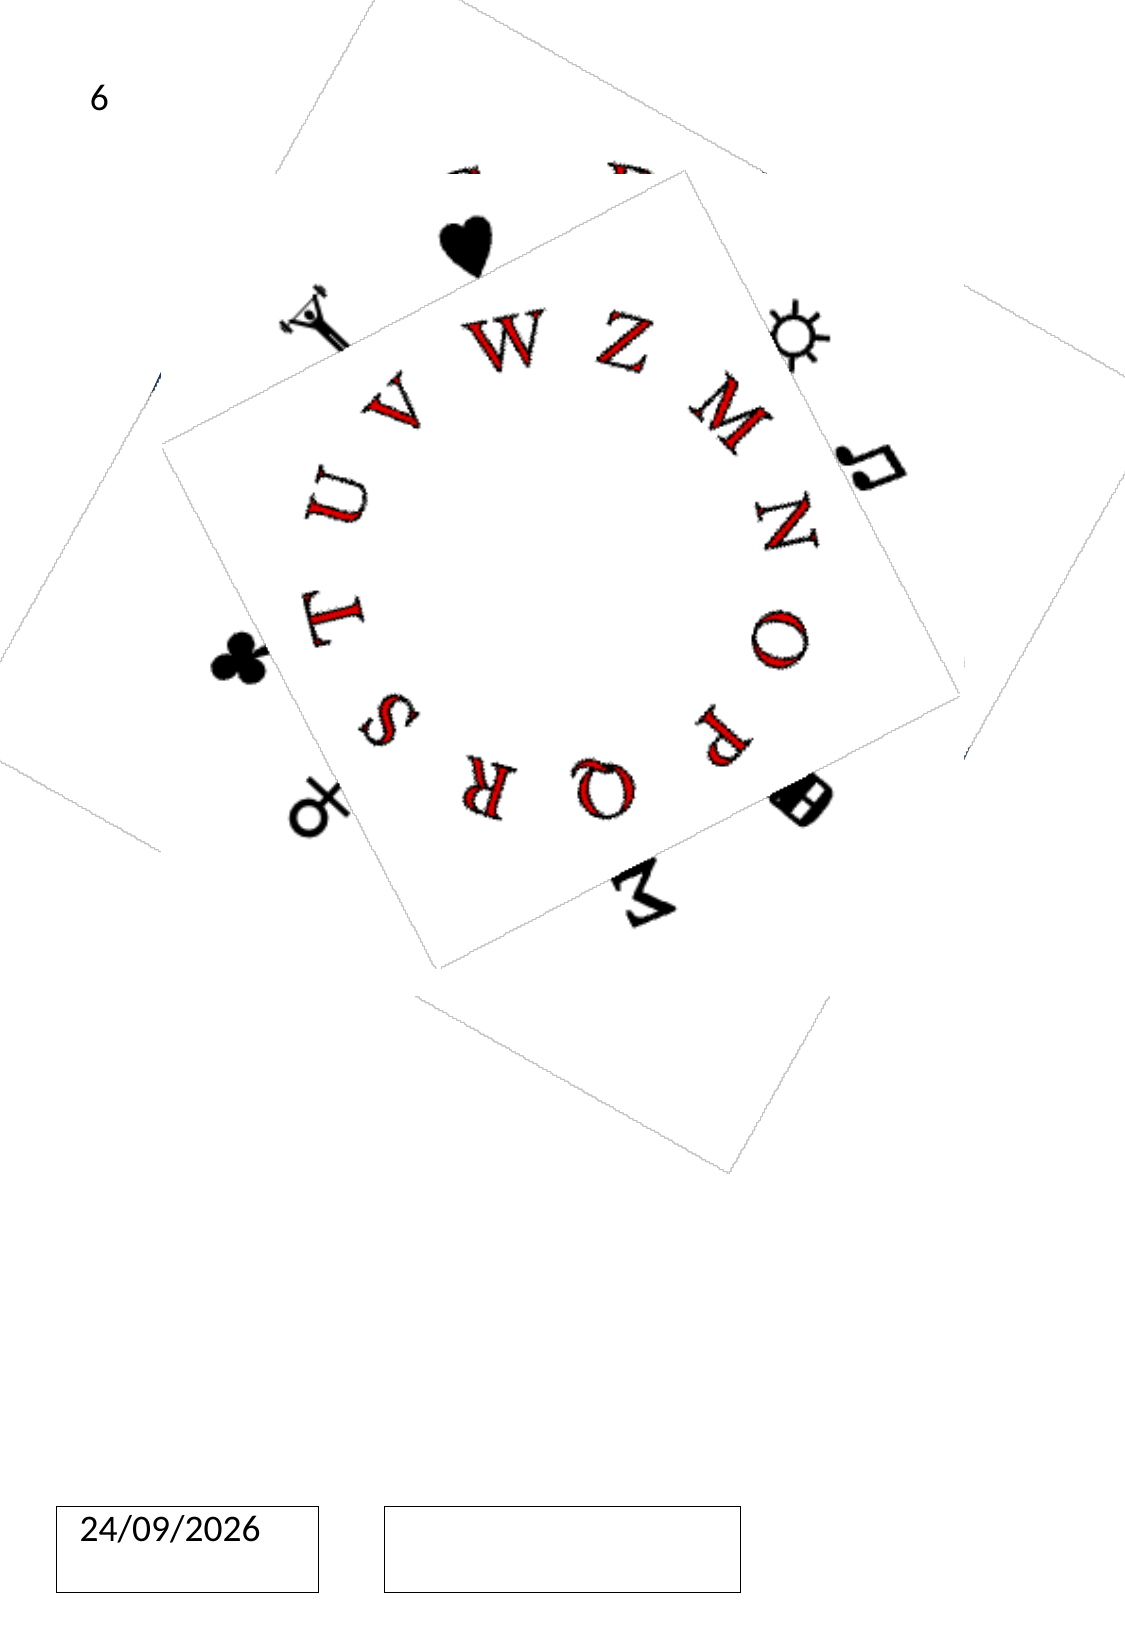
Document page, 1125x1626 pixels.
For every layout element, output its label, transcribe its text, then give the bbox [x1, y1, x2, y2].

picture [0, 0, 1125, 1174]
text_box 6 [74, 75, 125, 136]
